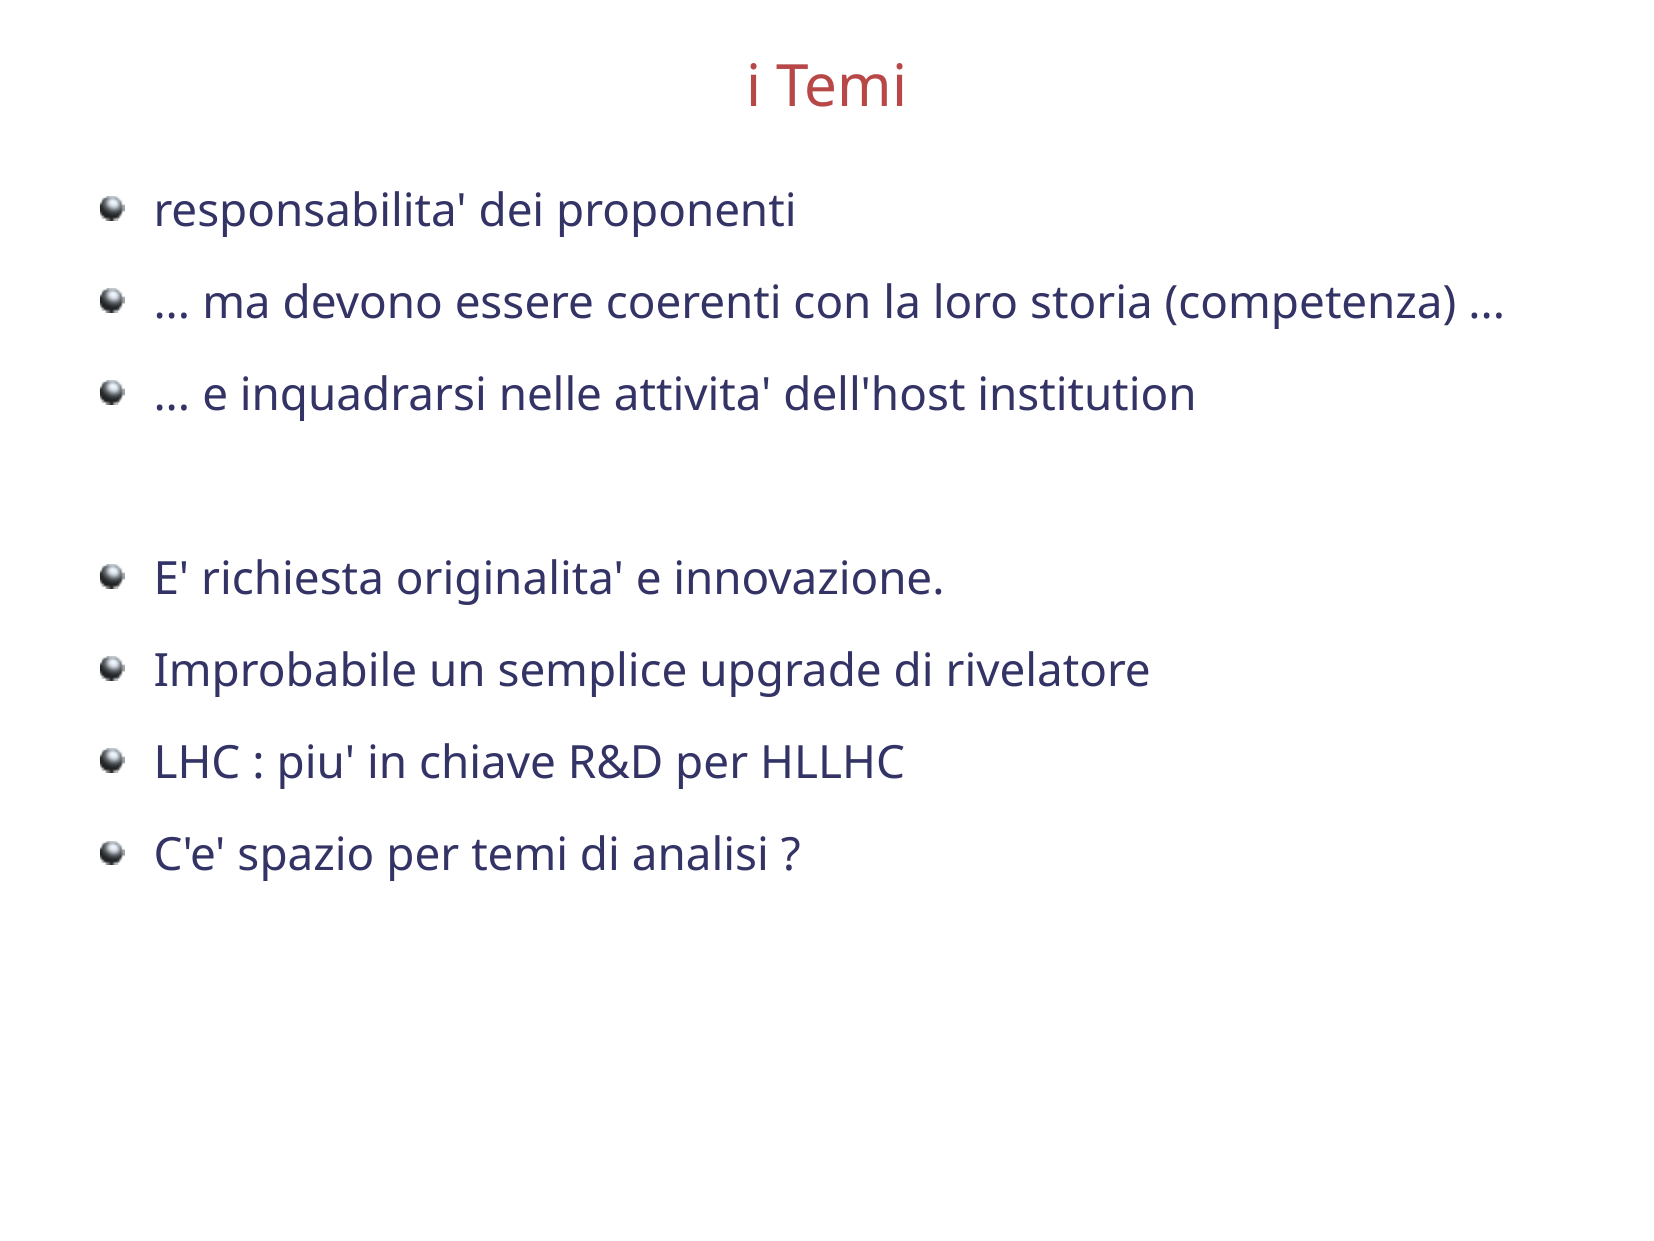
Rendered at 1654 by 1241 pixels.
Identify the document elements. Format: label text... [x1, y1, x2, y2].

list responsabilita' dei proponenti ... ma devono essere coerenti con la loro storia (competenza) ... ... e inquadrarsi nelle attivita' dell'host institution E' richiesta originalita' e innovazione. Improbabile un semplice upgrade di rivelatore LHC : piu' in chiave R&D per HLLHC C'e' spazio per temi di analisi ? [82, 177, 1571, 1124]
title i Temi [82, 38, 1571, 129]
